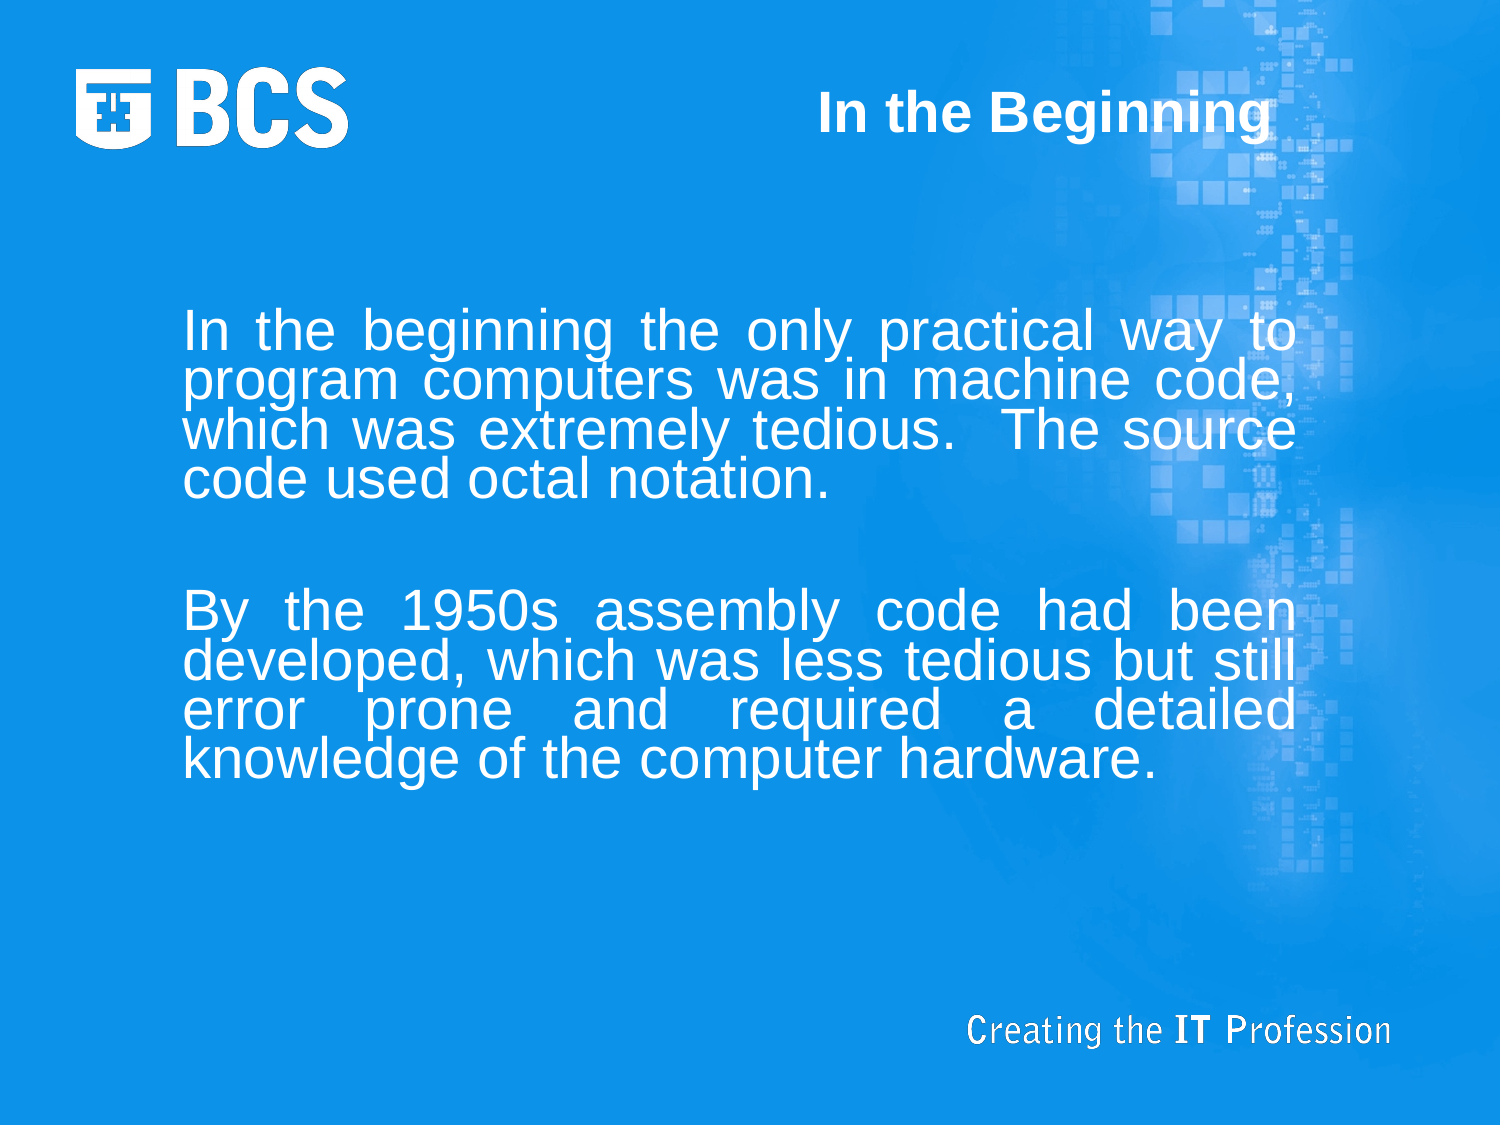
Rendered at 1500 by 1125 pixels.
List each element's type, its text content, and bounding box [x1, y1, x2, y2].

picture [0, 0, 1500, 1125]
subtitle In the beginning the only practical way to program computers was in machine code, which was extremely tedious. The source code used octal notation. By the 1950s assembly code had been developed, which was less tedious but still error prone and required a detailed knowledge of the computer hardware. [107, 213, 1300, 886]
title In the Beginning [620, 29, 1472, 205]
